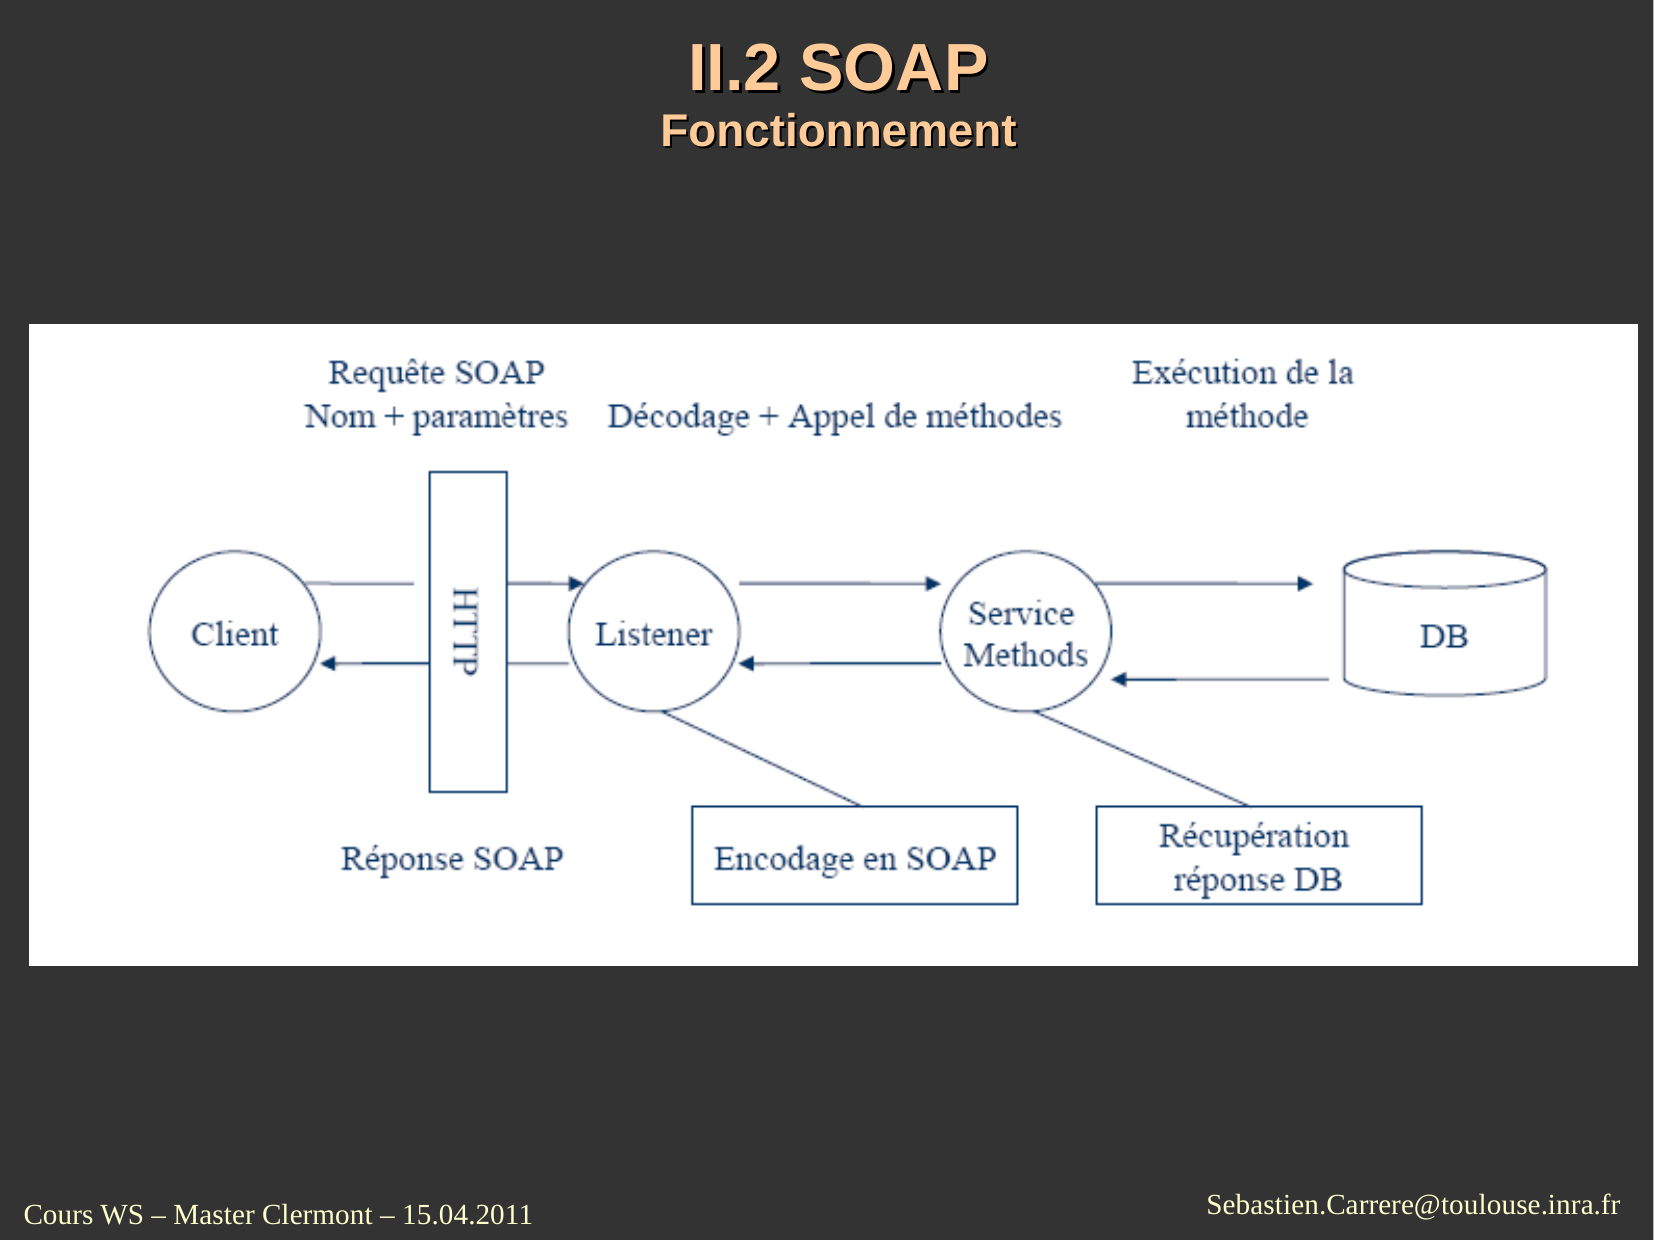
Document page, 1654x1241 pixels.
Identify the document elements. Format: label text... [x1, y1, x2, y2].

picture [29, 324, 1638, 966]
title II.2 SOAP Fonctionnement [82, 29, 1595, 158]
